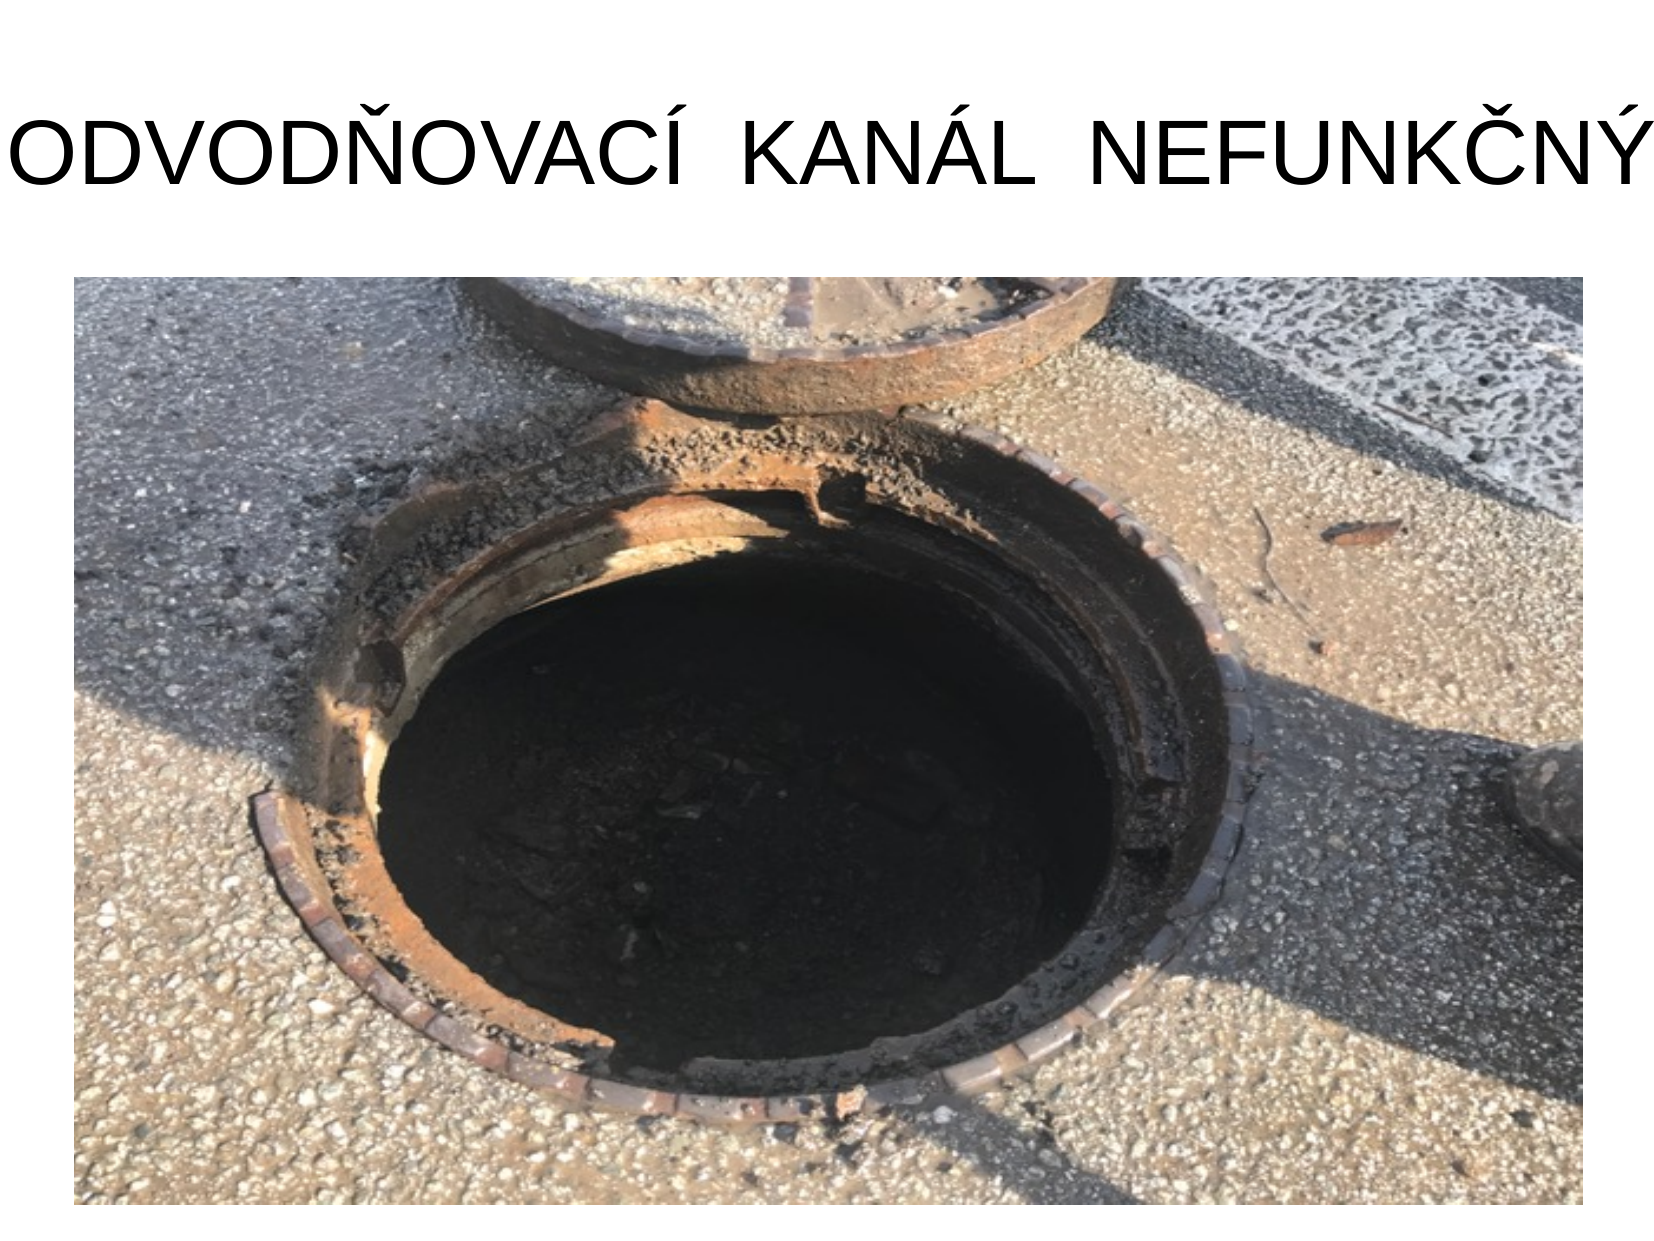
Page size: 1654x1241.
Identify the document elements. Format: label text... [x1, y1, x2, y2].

title ODVODŇOVACÍ KANÁL NEFUNKČNÝ [0, 49, 1654, 257]
picture [74, 277, 1583, 1205]
